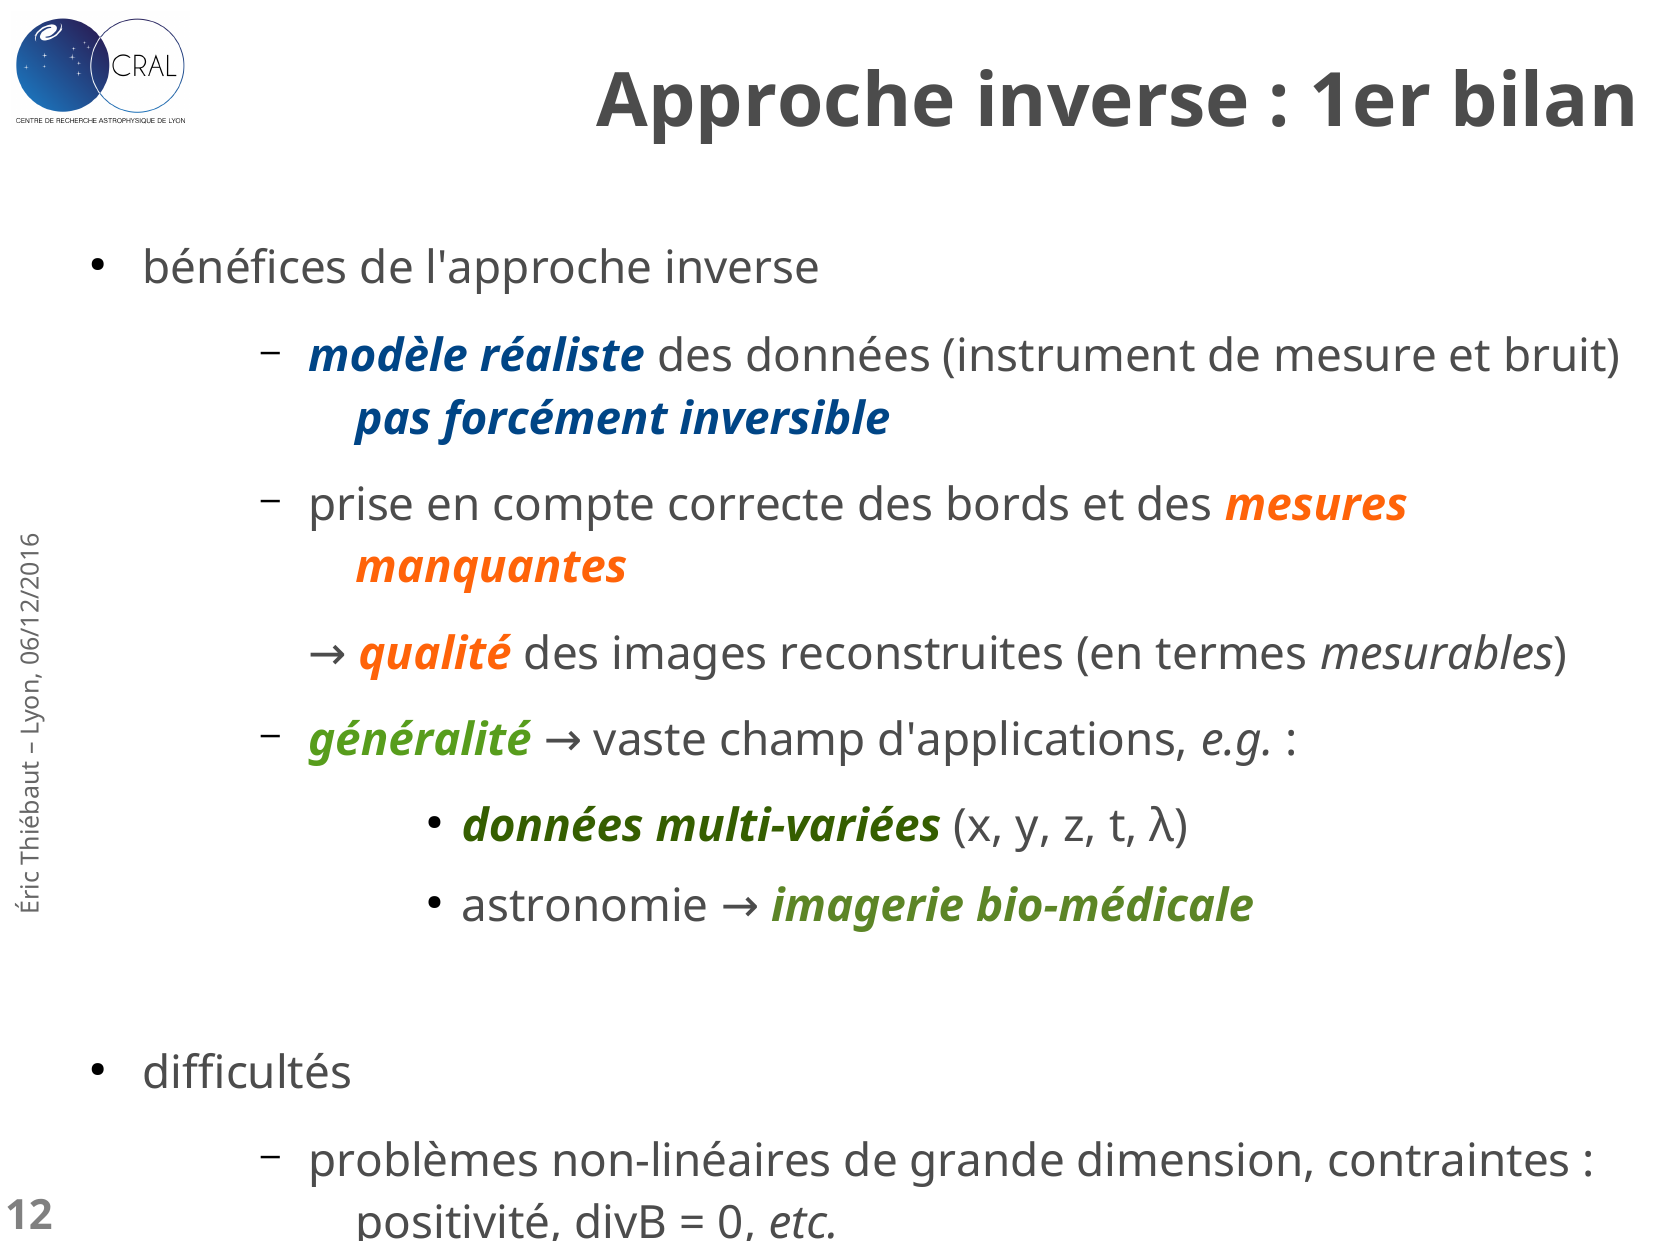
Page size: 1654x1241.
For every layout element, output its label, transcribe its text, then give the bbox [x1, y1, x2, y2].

list bénéfices de l'approche inverse modèle réaliste des données (instrument de mesure et bruit) pas forcément inversible prise en compte correcte des bords et des mesures manquantes → qualité des images reconstruites (en termes mesurables) généralité → vaste champ d'applications, e.g. : données multi-variées (x, y, z, t, λ) astronomie → imagerie bio-médicale difficultés problèmes non-linéaires de grande dimension, contraintes : positivité, divB = 0, etc. étalonnage de la réponse instrumentale [71, 234, 1630, 1219]
picture [11, 11, 190, 130]
title Approche inverse : 1er bilan [284, 0, 1640, 194]
